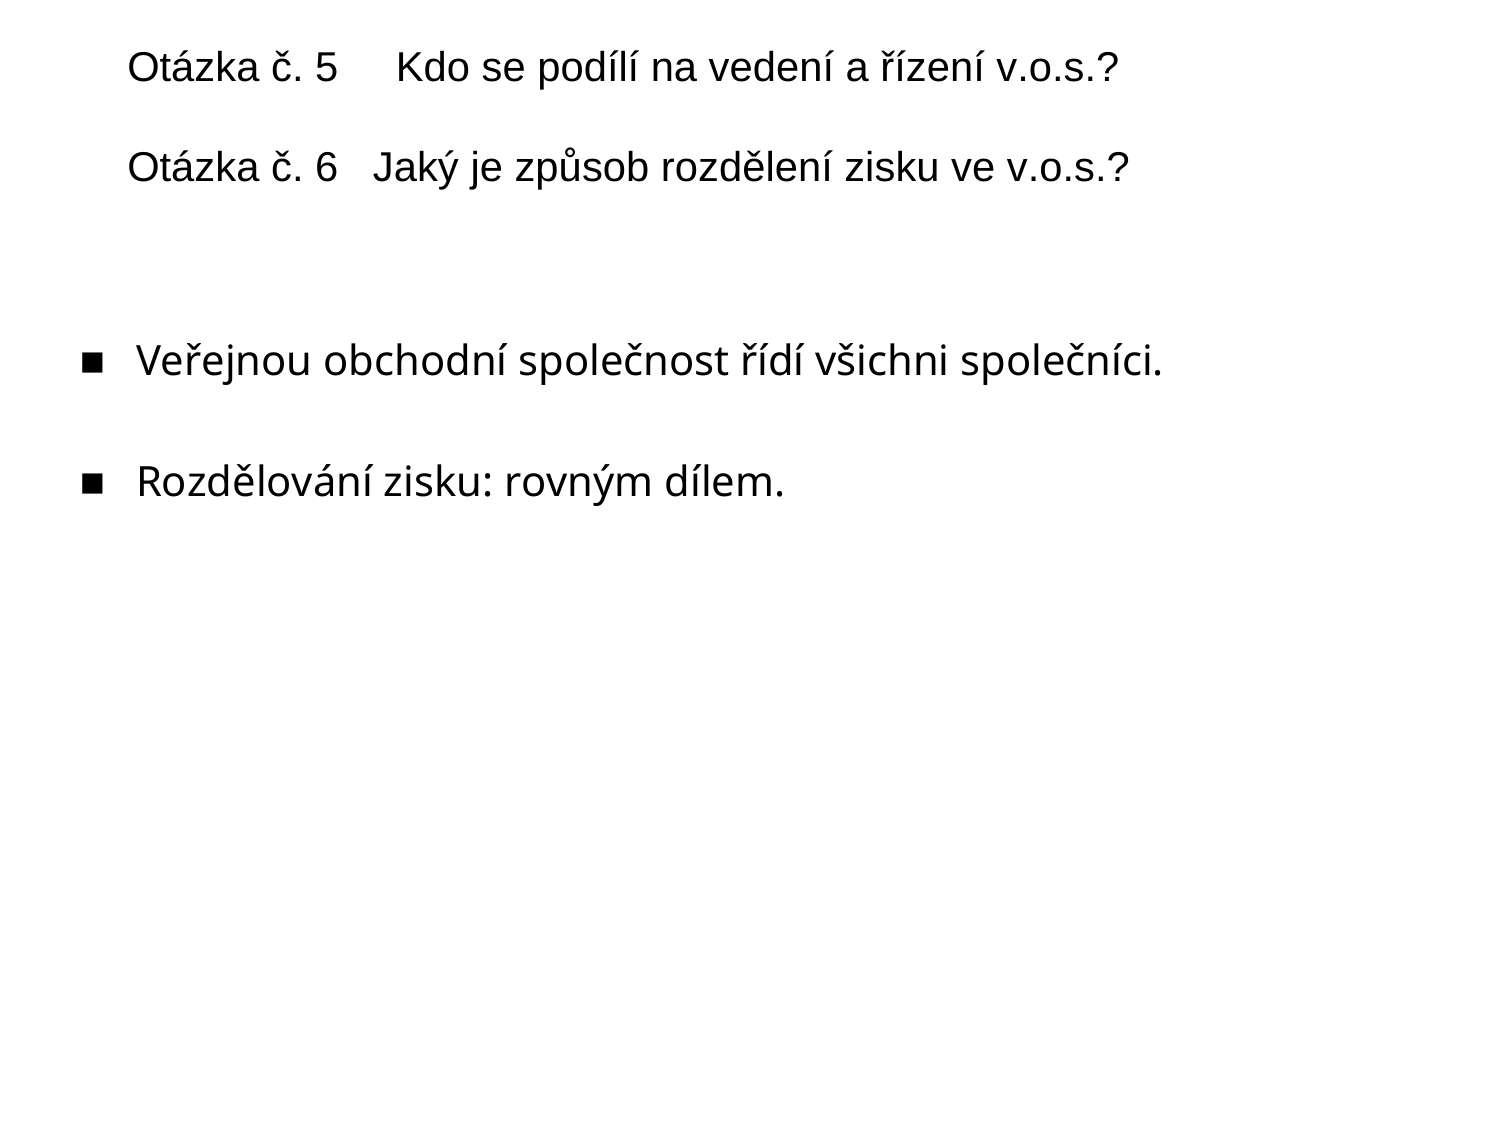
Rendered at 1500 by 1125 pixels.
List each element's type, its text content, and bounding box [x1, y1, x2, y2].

title Otázka č. 5 Kdo se podílí na vedení a řízení v.o.s.? Otázka č. 6 Jaký je způsob rozdělení zisku ve v.o.s.? [112, 32, 1425, 243]
list ■ Veřejnou obchodní společnost řídí všichni společníci. ■ Rozdělování zisku: rovným dílem. [64, 326, 1459, 975]
